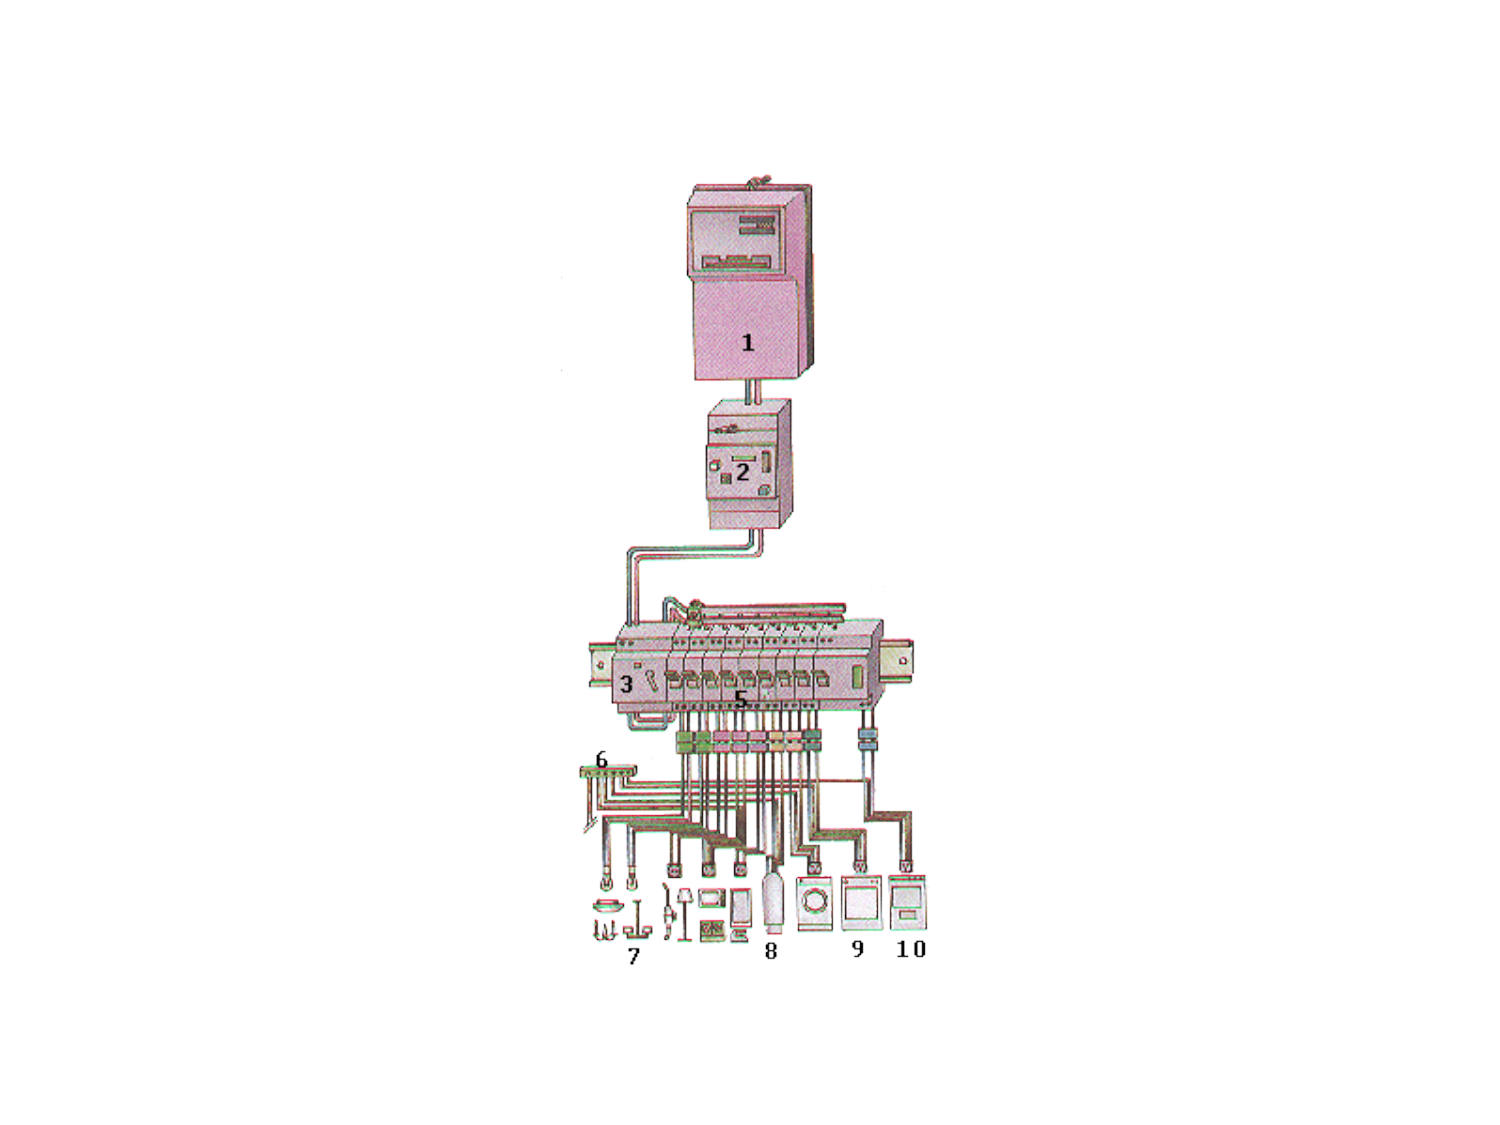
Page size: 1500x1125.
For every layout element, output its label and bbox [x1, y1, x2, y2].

picture [561, 156, 939, 969]
